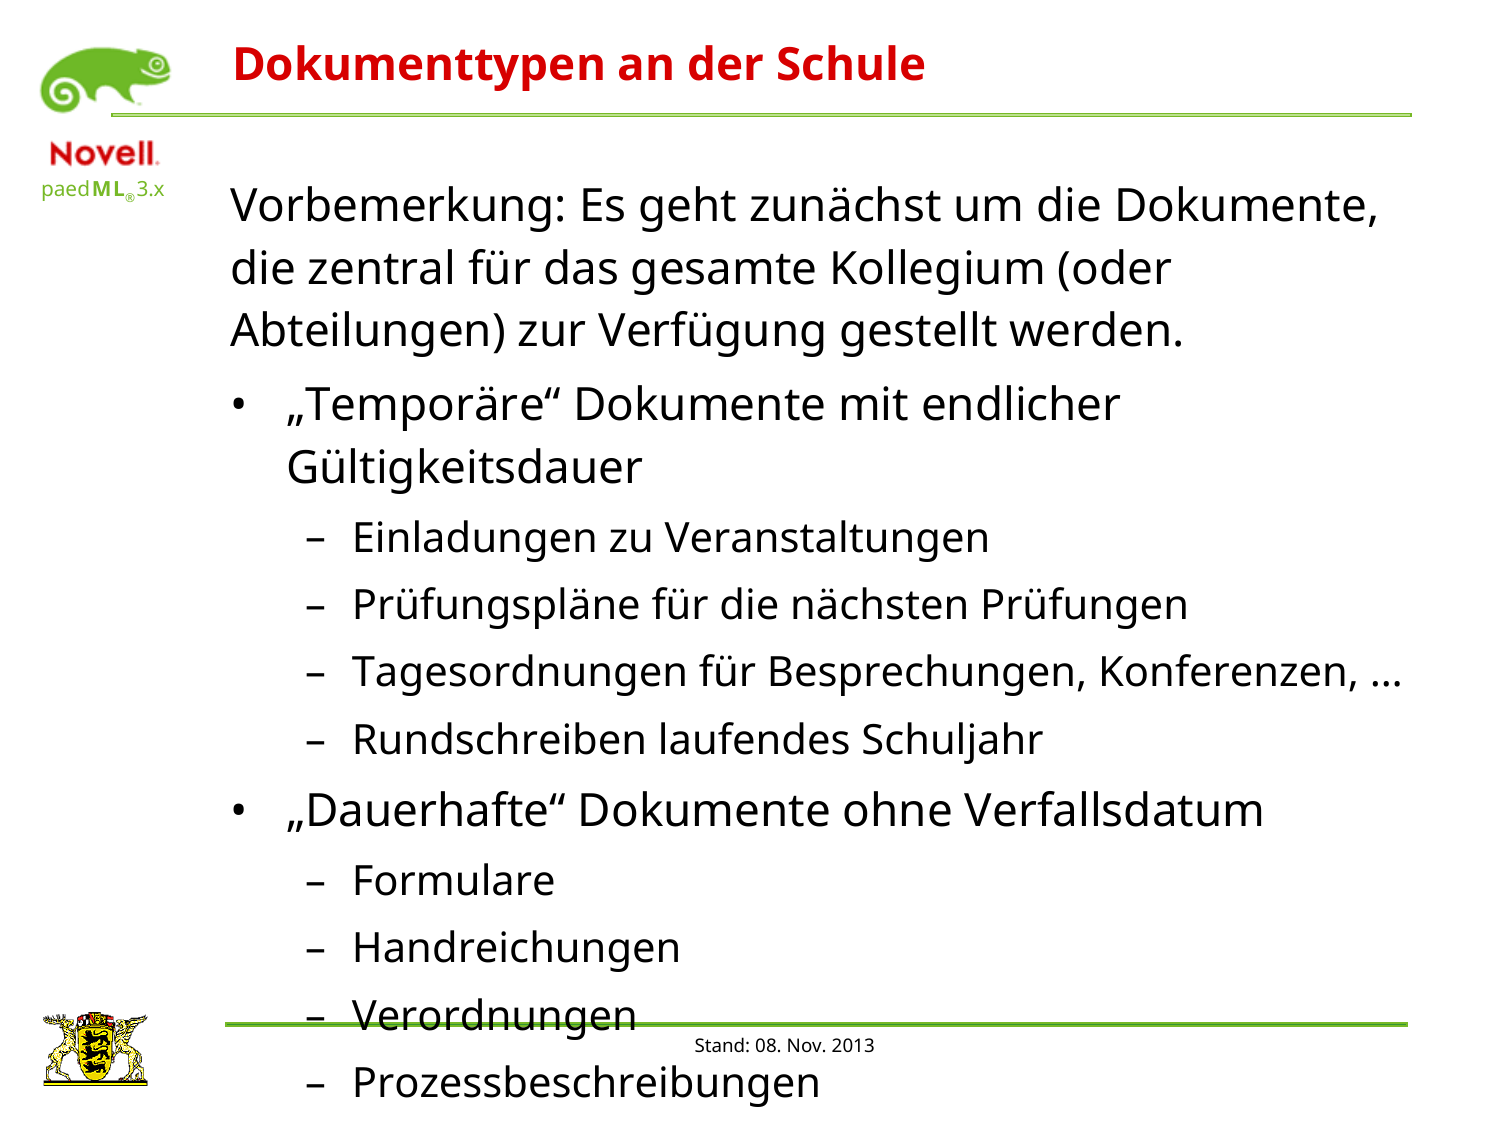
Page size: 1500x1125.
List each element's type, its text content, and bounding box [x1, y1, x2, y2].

title Dokumenttypen an der Schule [232, 0, 1388, 126]
picture [26, 30, 184, 188]
picture [41, 1011, 148, 1088]
list Vorbemerkung: Es geht zunächst um die Dokumente, die zentral für das gesamte Kollegium (oder Abteilungen) zur Verfügung gestellt werden. „Temporäre“ Dokumente mit endlicher Gültigkeitsdauer Einladungen zu Veranstaltungen Prüfungspläne für die nächsten Prüfungen Tagesordnungen für Besprechungen, Konferenzen, … Rundschreiben laufendes Schuljahr „Dauerhafte“ Dokumente ohne Verfallsdatum Formulare Handreichungen Verordnungen Prozessbeschreibungen [230, 172, 1418, 958]
